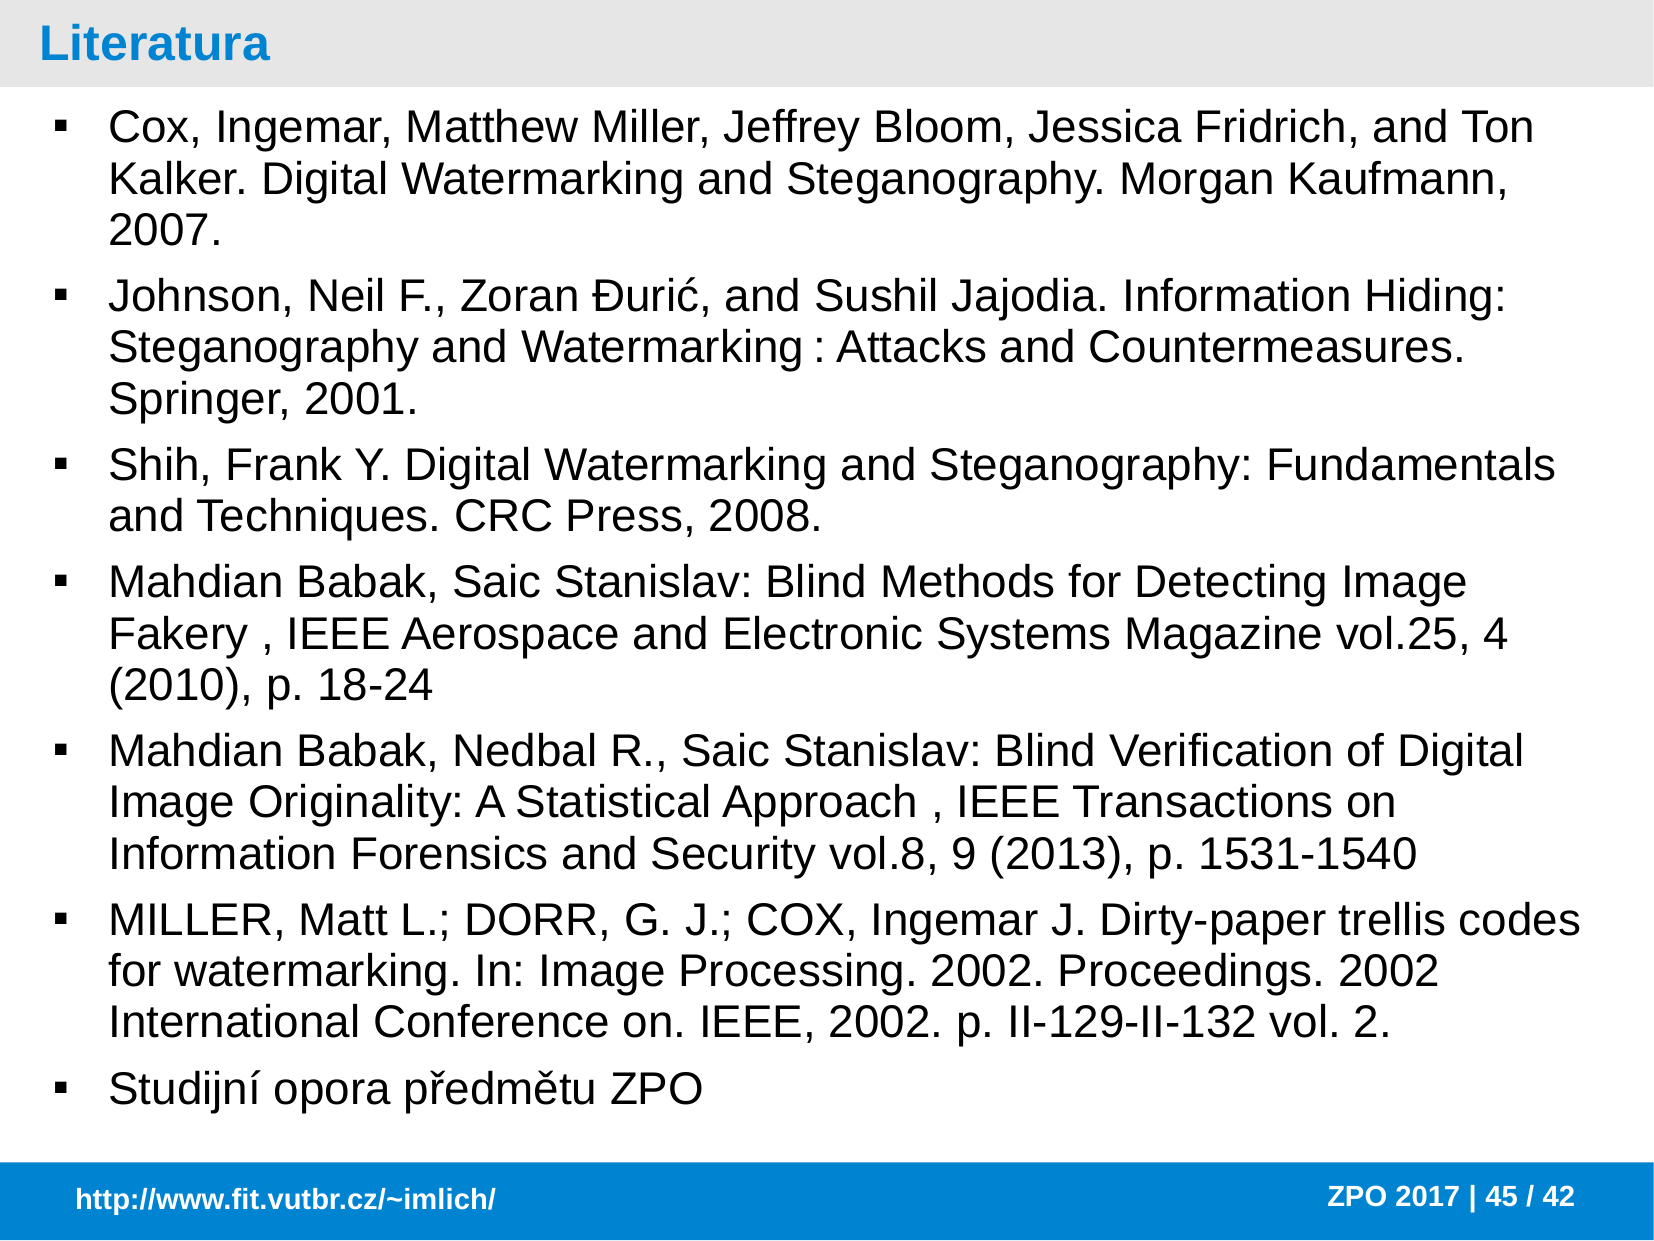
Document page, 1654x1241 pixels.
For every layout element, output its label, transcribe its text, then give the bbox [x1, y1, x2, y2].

list Cox, Ingemar, Matthew Miller, Jeffrey Bloom, Jessica Fridrich, and Ton Kalker. Digital Watermarking and Steganography. Morgan Kaufmann, 2007. Johnson, Neil F., Zoran Đurić, and Sushil Jajodia. Information Hiding: Steganography and Watermarking : Attacks and Countermeasures. Springer, 2001. Shih, Frank Y. Digital Watermarking and Steganography: Fundamentals and Techniques. CRC Press, 2008. Mahdian Babak, Saic Stanislav: Blind Methods for Detecting Image Fakery , IEEE Aerospace and Electronic Systems Magazine vol.25, 4 (2010), p. 18-24 Mahdian Babak, Nedbal R., Saic Stanislav: Blind Verification of Digital Image Originality: A Statistical Approach , IEEE Transactions on Information Forensics and Security vol.8, 9 (2013), p. 1531-1540 MILLER, Matt L.; DORR, G. J.; COX, Ingemar J. Dirty-paper trellis codes for watermarking. In: Image Processing. 2002. Proceedings. 2002 International Conference on. IEEE, 2002. p. II-129-II-132 vol. 2. Studijní opora předmětu ZPO [37, 101, 1613, 1115]
title Literatura [39, 5, 1615, 81]
